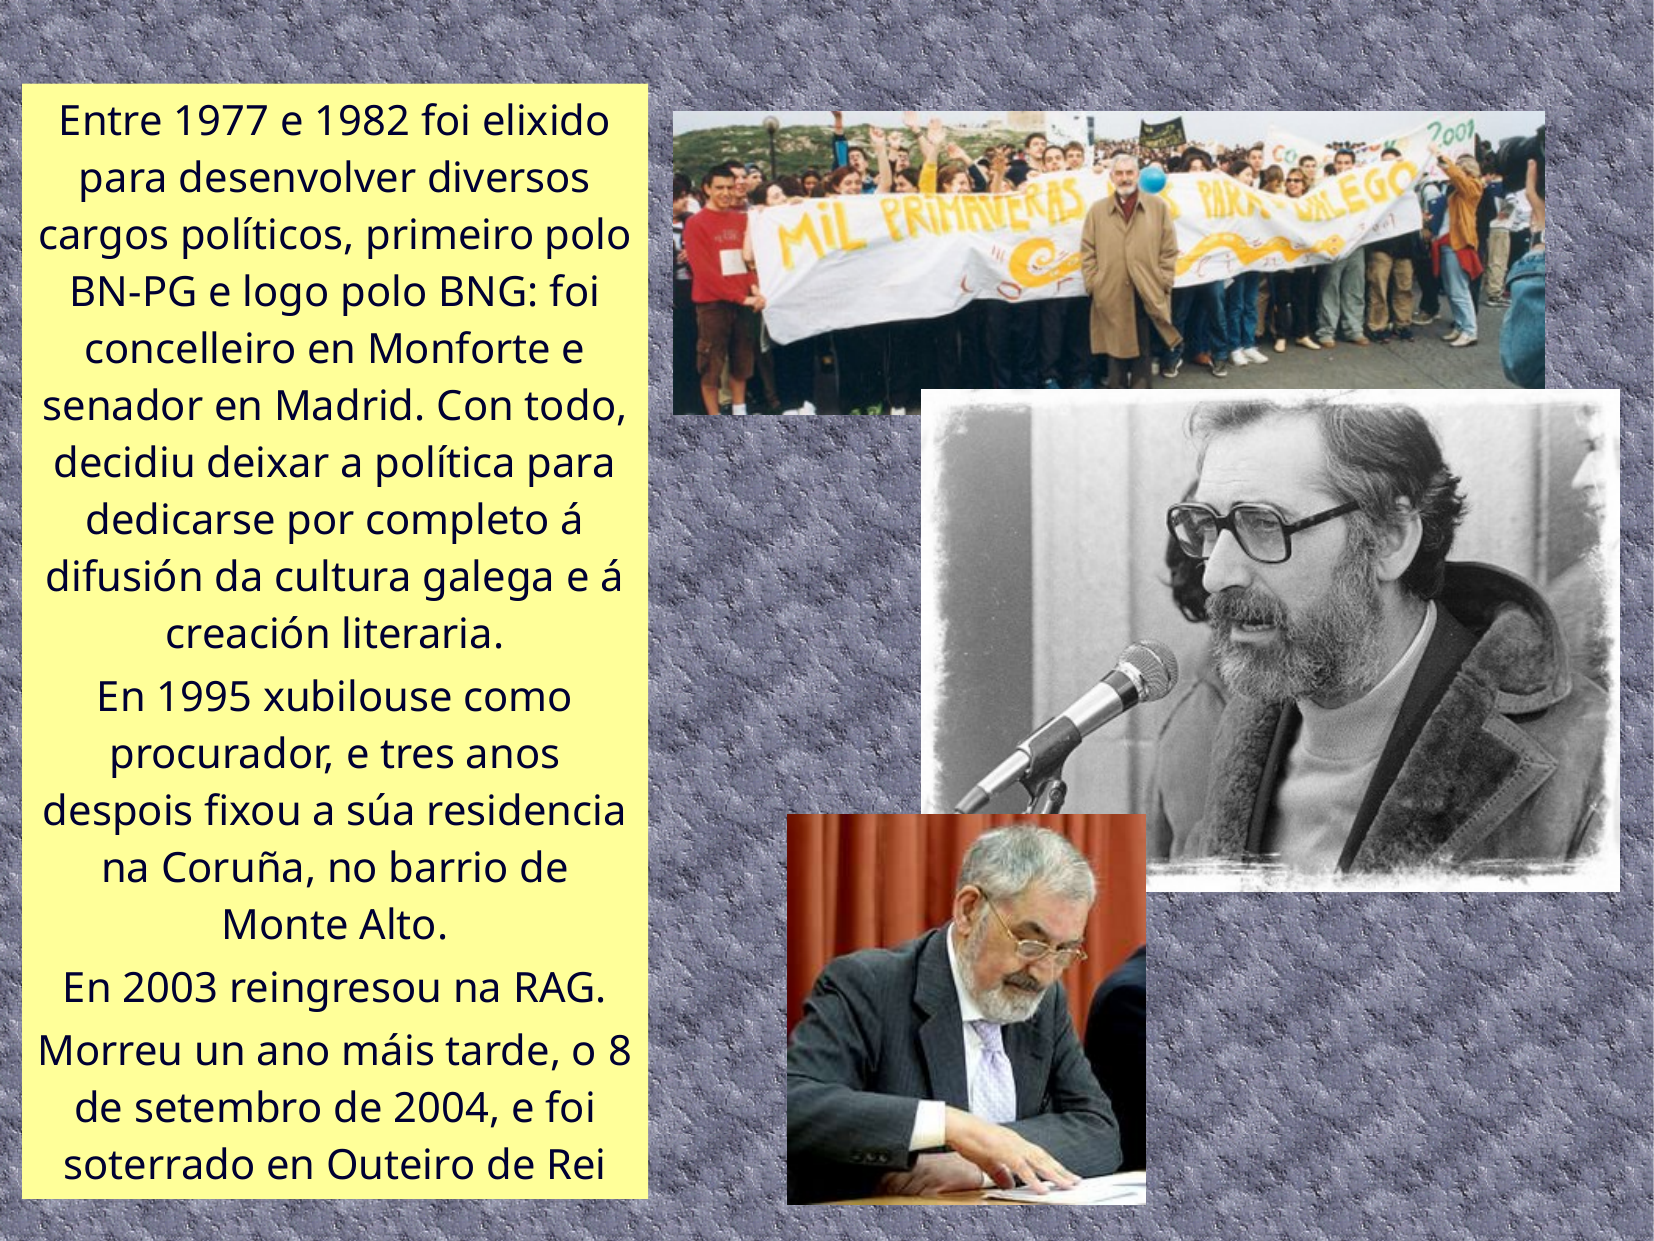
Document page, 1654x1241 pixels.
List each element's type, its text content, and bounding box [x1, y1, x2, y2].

picture [0, 0, 1654, 1241]
text_box Entre 1977 e 1982 foi elixido para desenvolver diversos cargos políticos, primeiro polo BN-PG e logo polo BNG: foi concelleiro en Monforte e senador en Madrid. Con todo, decidiu deixar a política para dedicarse por completo á difusión da cultura galega e á creación literaria. En 1995 xubilouse como procurador, e tres anos despois fixou a súa residencia na Coruña, no barrio de Monte Alto. En 2003 reingresou na RAG. Morreu un ano máis tarde, o 8 de setembro de 2004, e foi soterrado en Outeiro de Rei [22, 83, 649, 1158]
